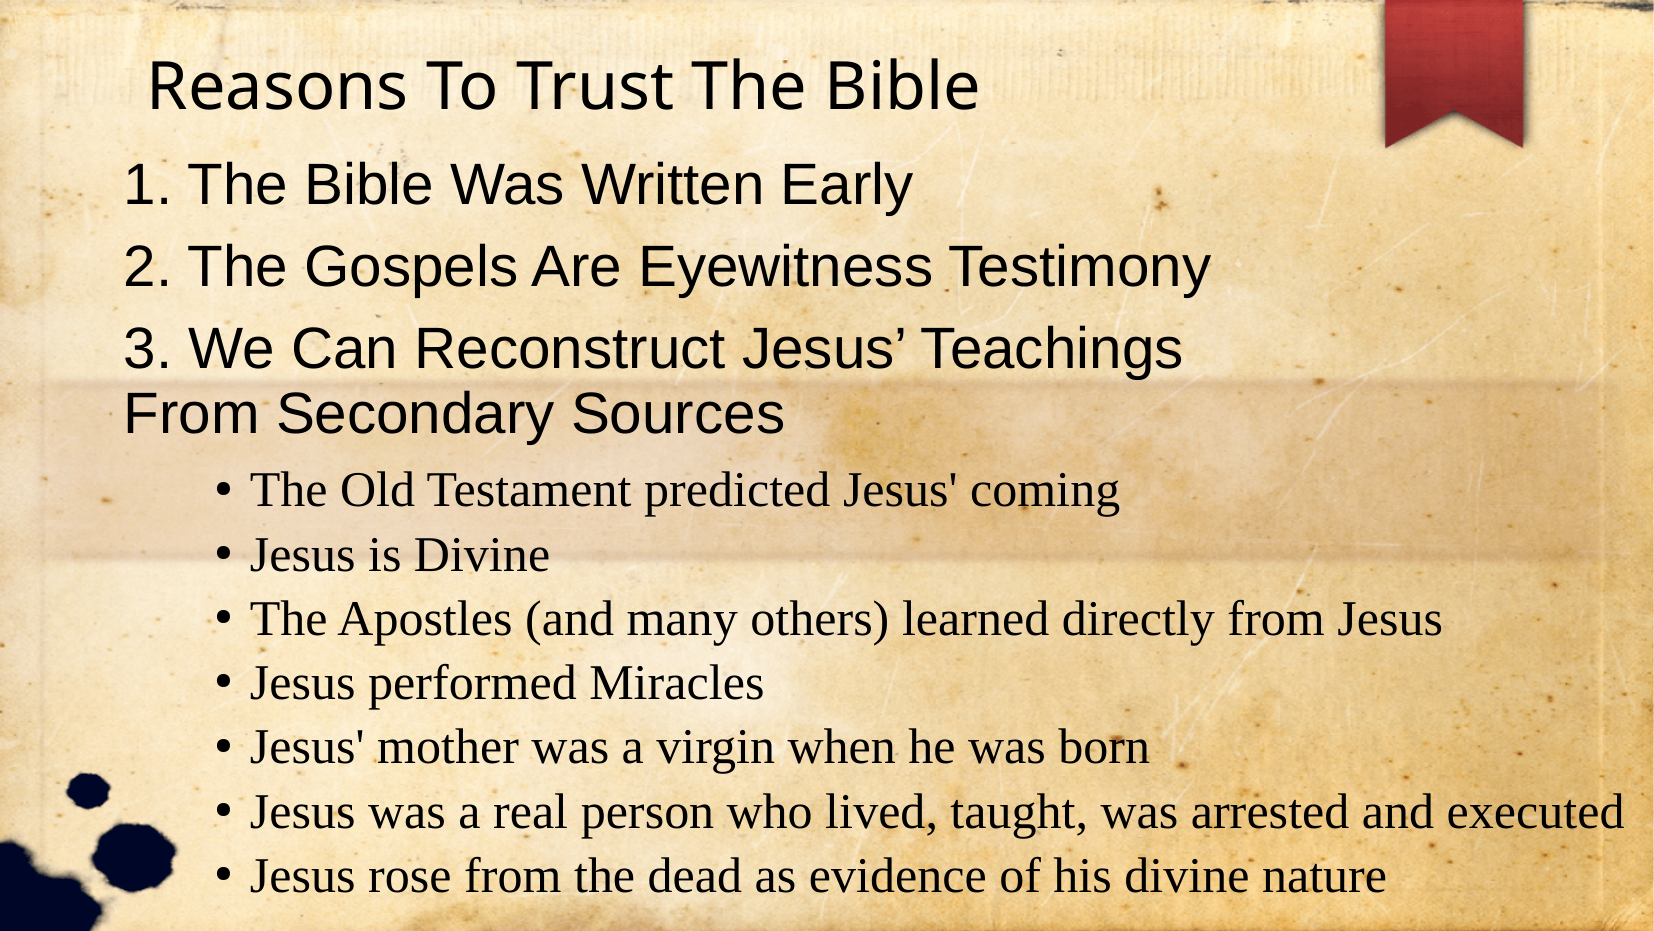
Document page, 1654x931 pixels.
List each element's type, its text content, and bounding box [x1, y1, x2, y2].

list 1. The Bible Was Written Early 2. The Gospels Are Eyewitness Testimony 3. We Can Reconstruct Jesus’ Teachings From Secondary Sources [53, 152, 1261, 916]
title Reasons To Trust The Bible [5, 5, 1124, 162]
list The Old Testament predicted Jesus' coming Jesus is Divine The Apostles (and many others) learned directly from Jesus Jesus performed Miracles Jesus' mother was a virgin when he was born Jesus was a real person who lived, taught, was arrested and executed Jesus rose from the dead as evidence of his divine nature [214, 462, 1654, 931]
picture [0, 0, 1654, 931]
